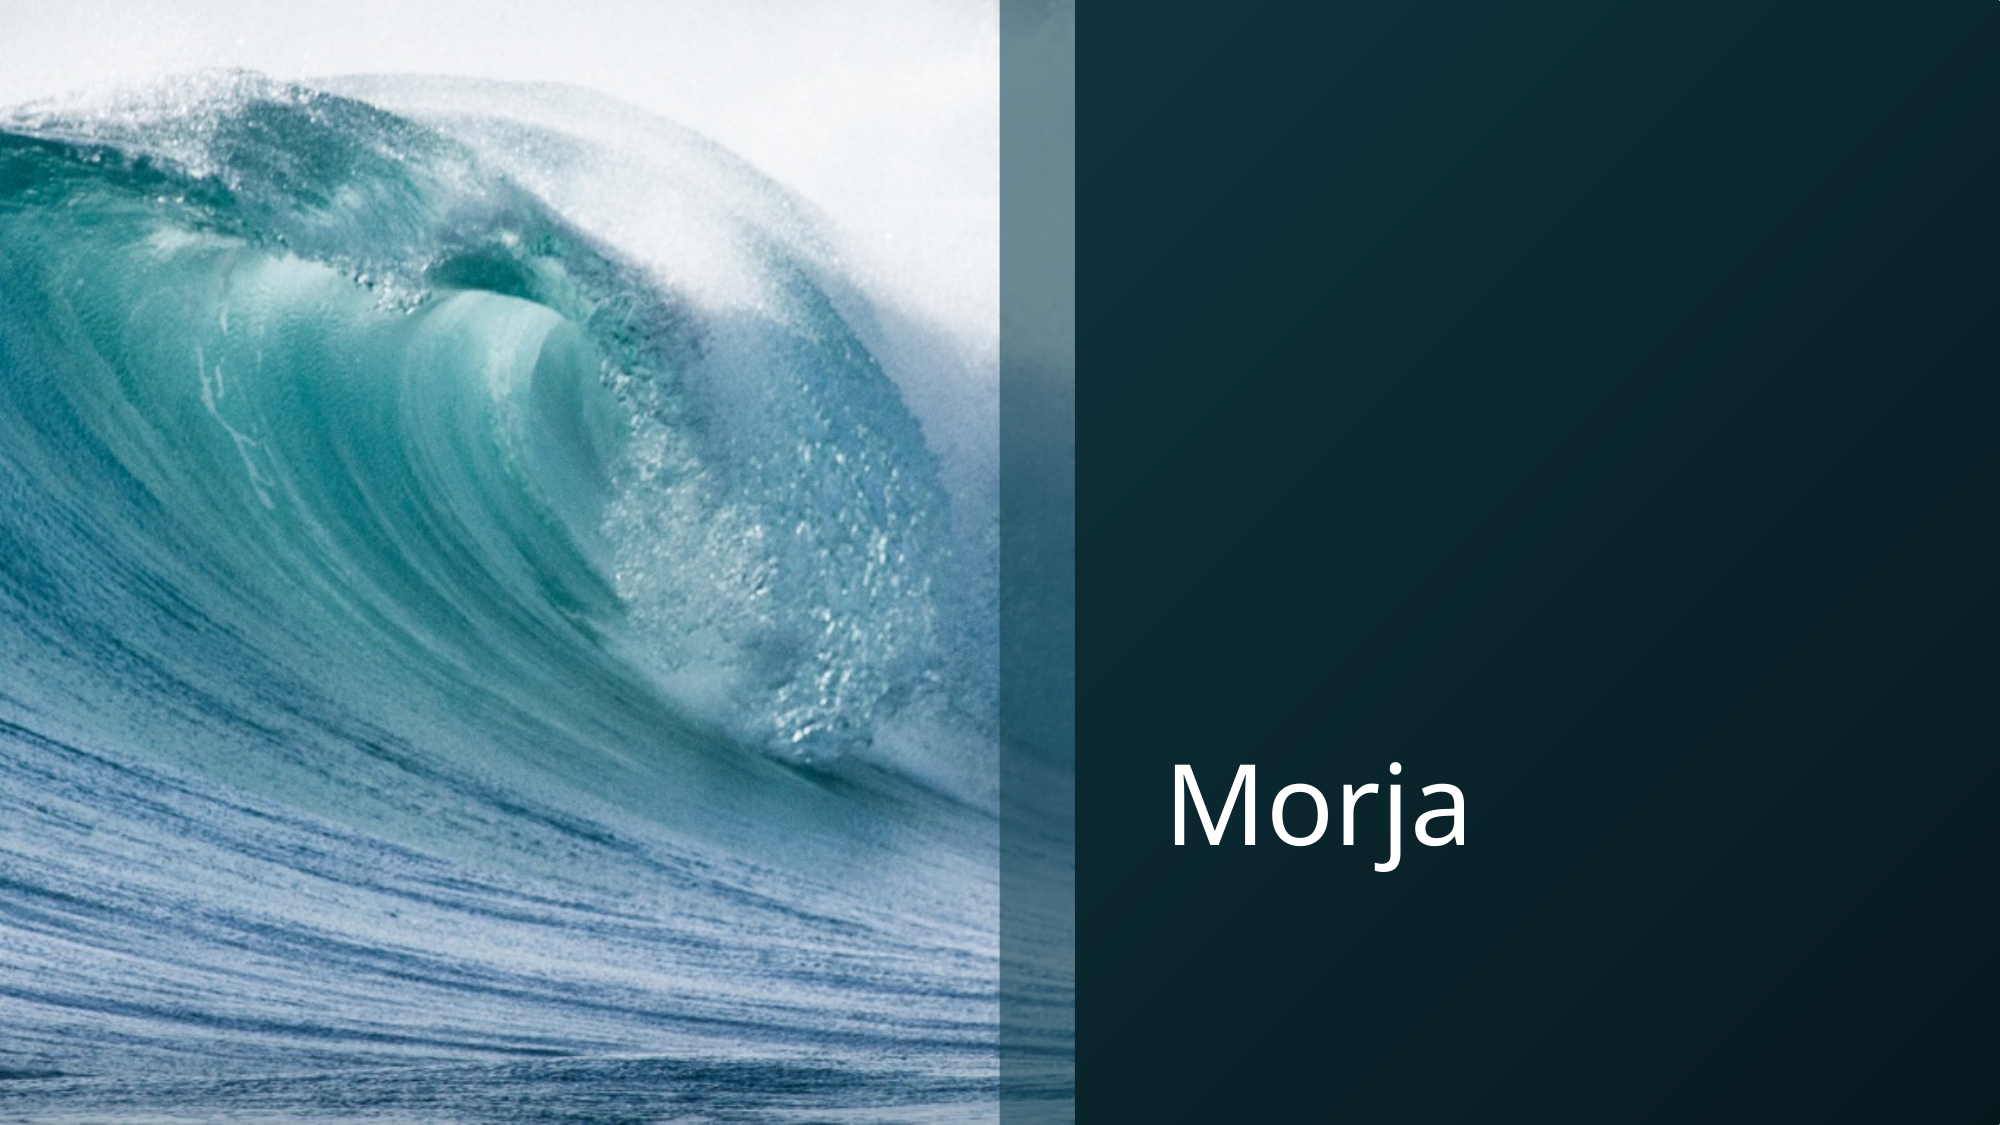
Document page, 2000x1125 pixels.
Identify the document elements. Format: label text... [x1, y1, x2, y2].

picture [0, 0, 1075, 1125]
title Morja [1149, 262, 1900, 875]
